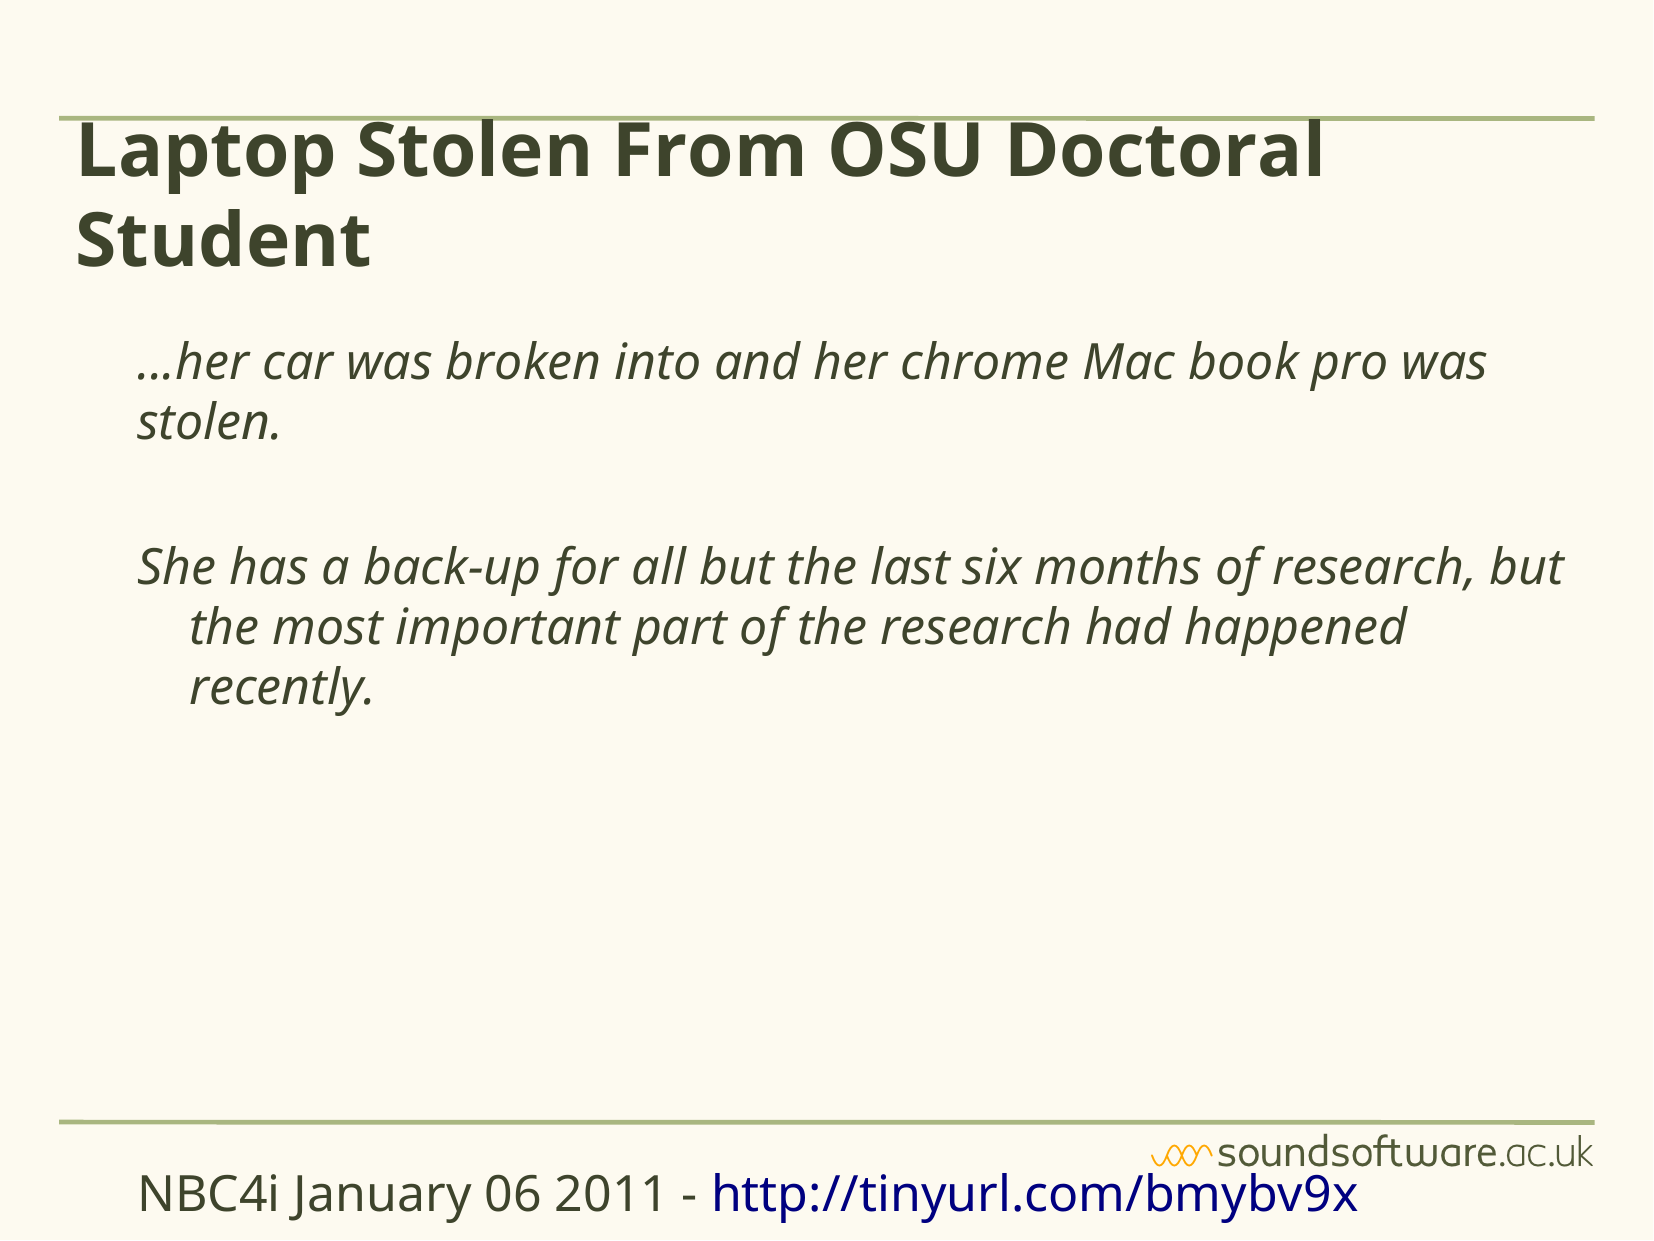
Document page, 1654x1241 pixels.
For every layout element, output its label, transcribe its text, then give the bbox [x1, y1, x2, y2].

title Laptop Stolen From OSU Doctoral Student [59, 109, 1594, 274]
list ...her car was broken into and her chrome Mac book pro was stolen. She has a back-up for all but the last six months of research, but the most important part of the research had happened recently. NBC4i January 06 2011 - http://tinyurl.com/bmybv9x [59, 321, 1594, 1241]
